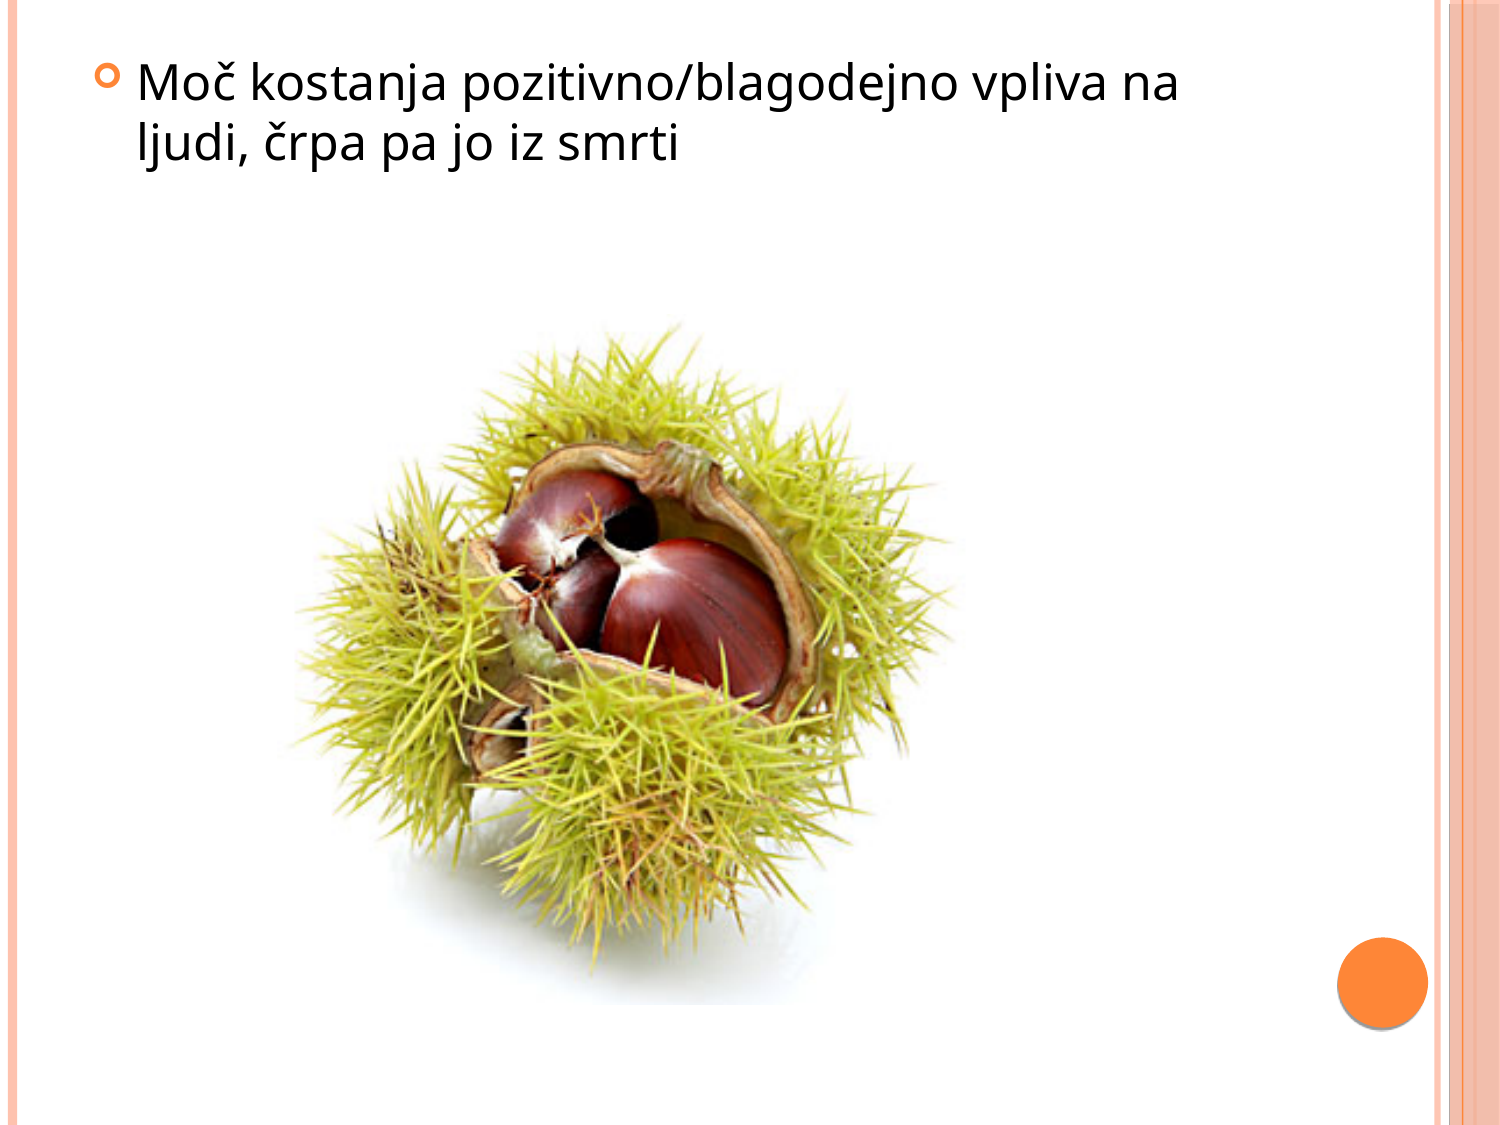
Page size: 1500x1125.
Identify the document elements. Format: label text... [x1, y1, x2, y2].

list Moč kostanja pozitivno/blagodejno vpliva na ljudi, črpa pa jo iz smrti [76, 42, 1302, 843]
picture [277, 314, 975, 1005]
